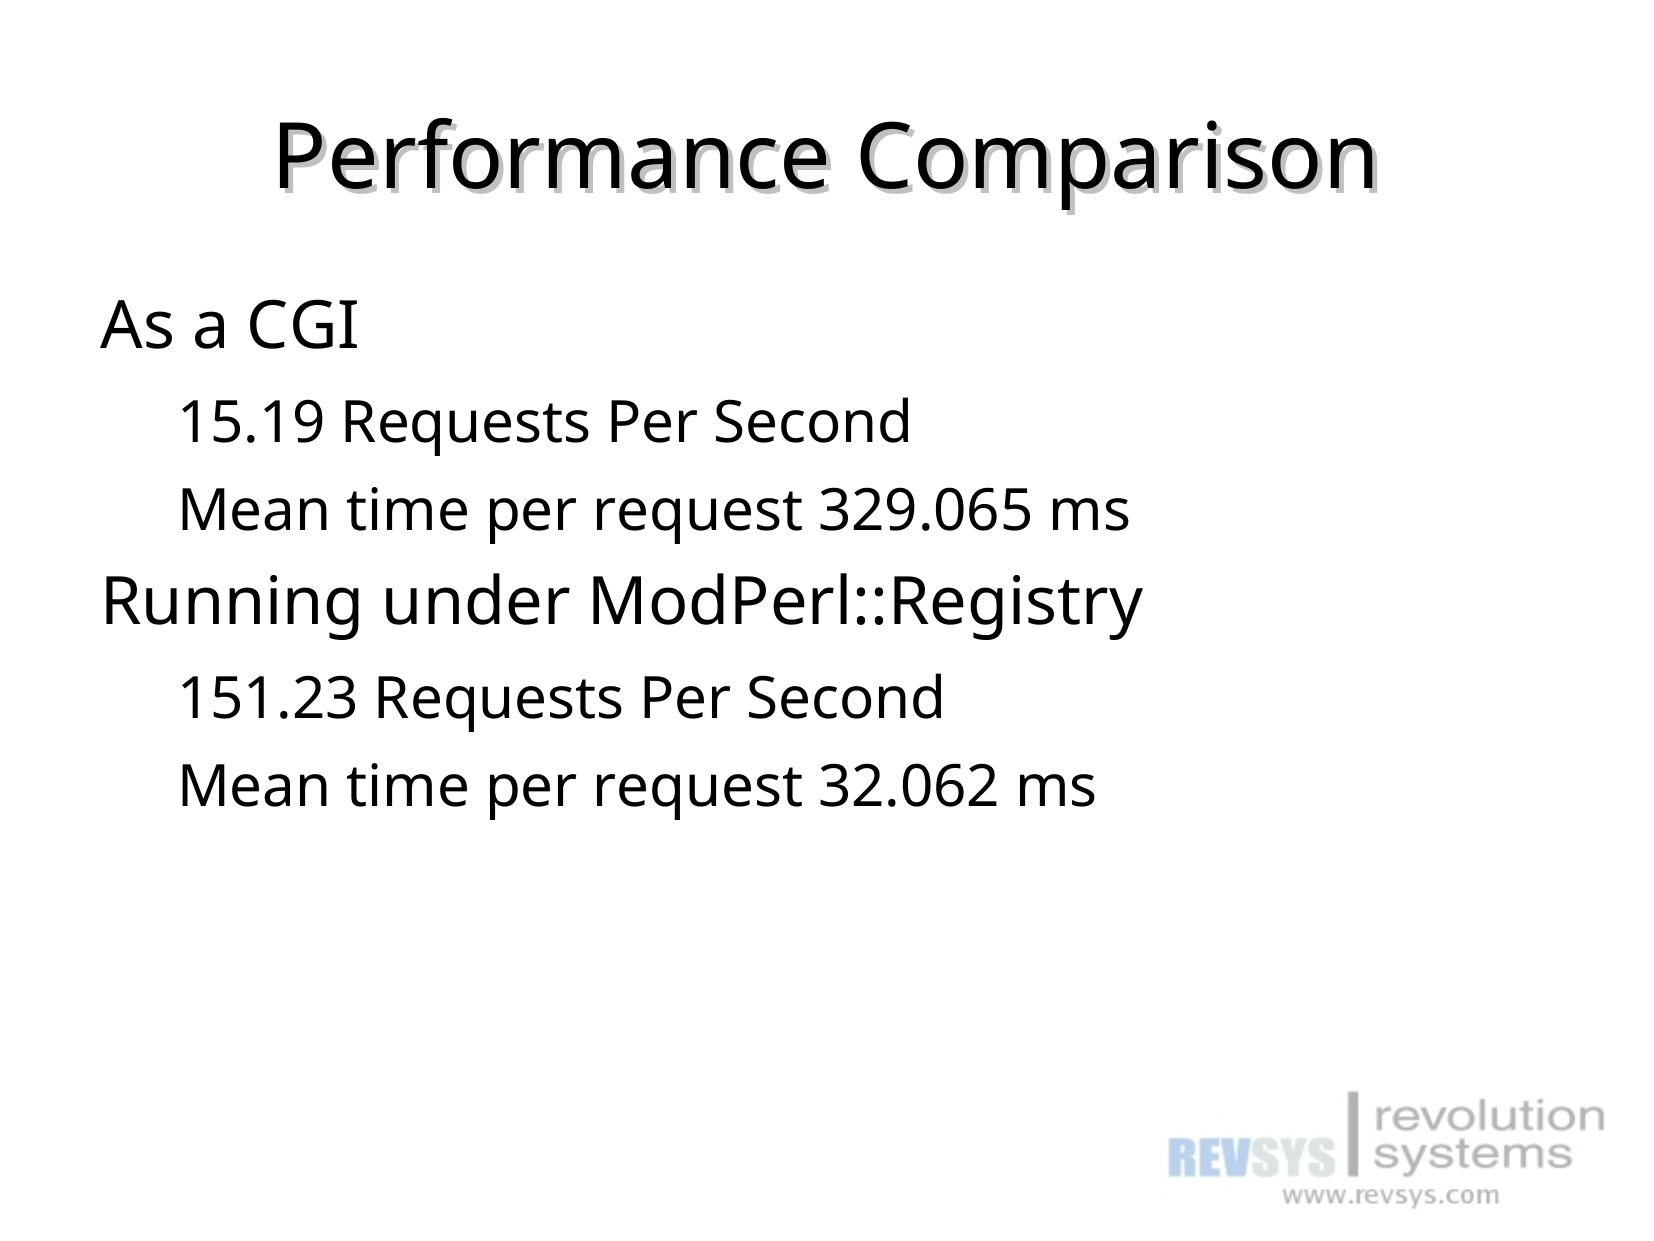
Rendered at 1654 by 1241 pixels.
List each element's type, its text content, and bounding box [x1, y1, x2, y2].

picture [1162, 1087, 1613, 1211]
list As a CGI 15.19 Requests Per Second Mean time per request 329.065 ms Running under ModPerl::Registry 151.23 Requests Per Second Mean time per request 32.062 ms [82, 290, 1571, 1109]
title Performance Comparison [82, 49, 1571, 257]
